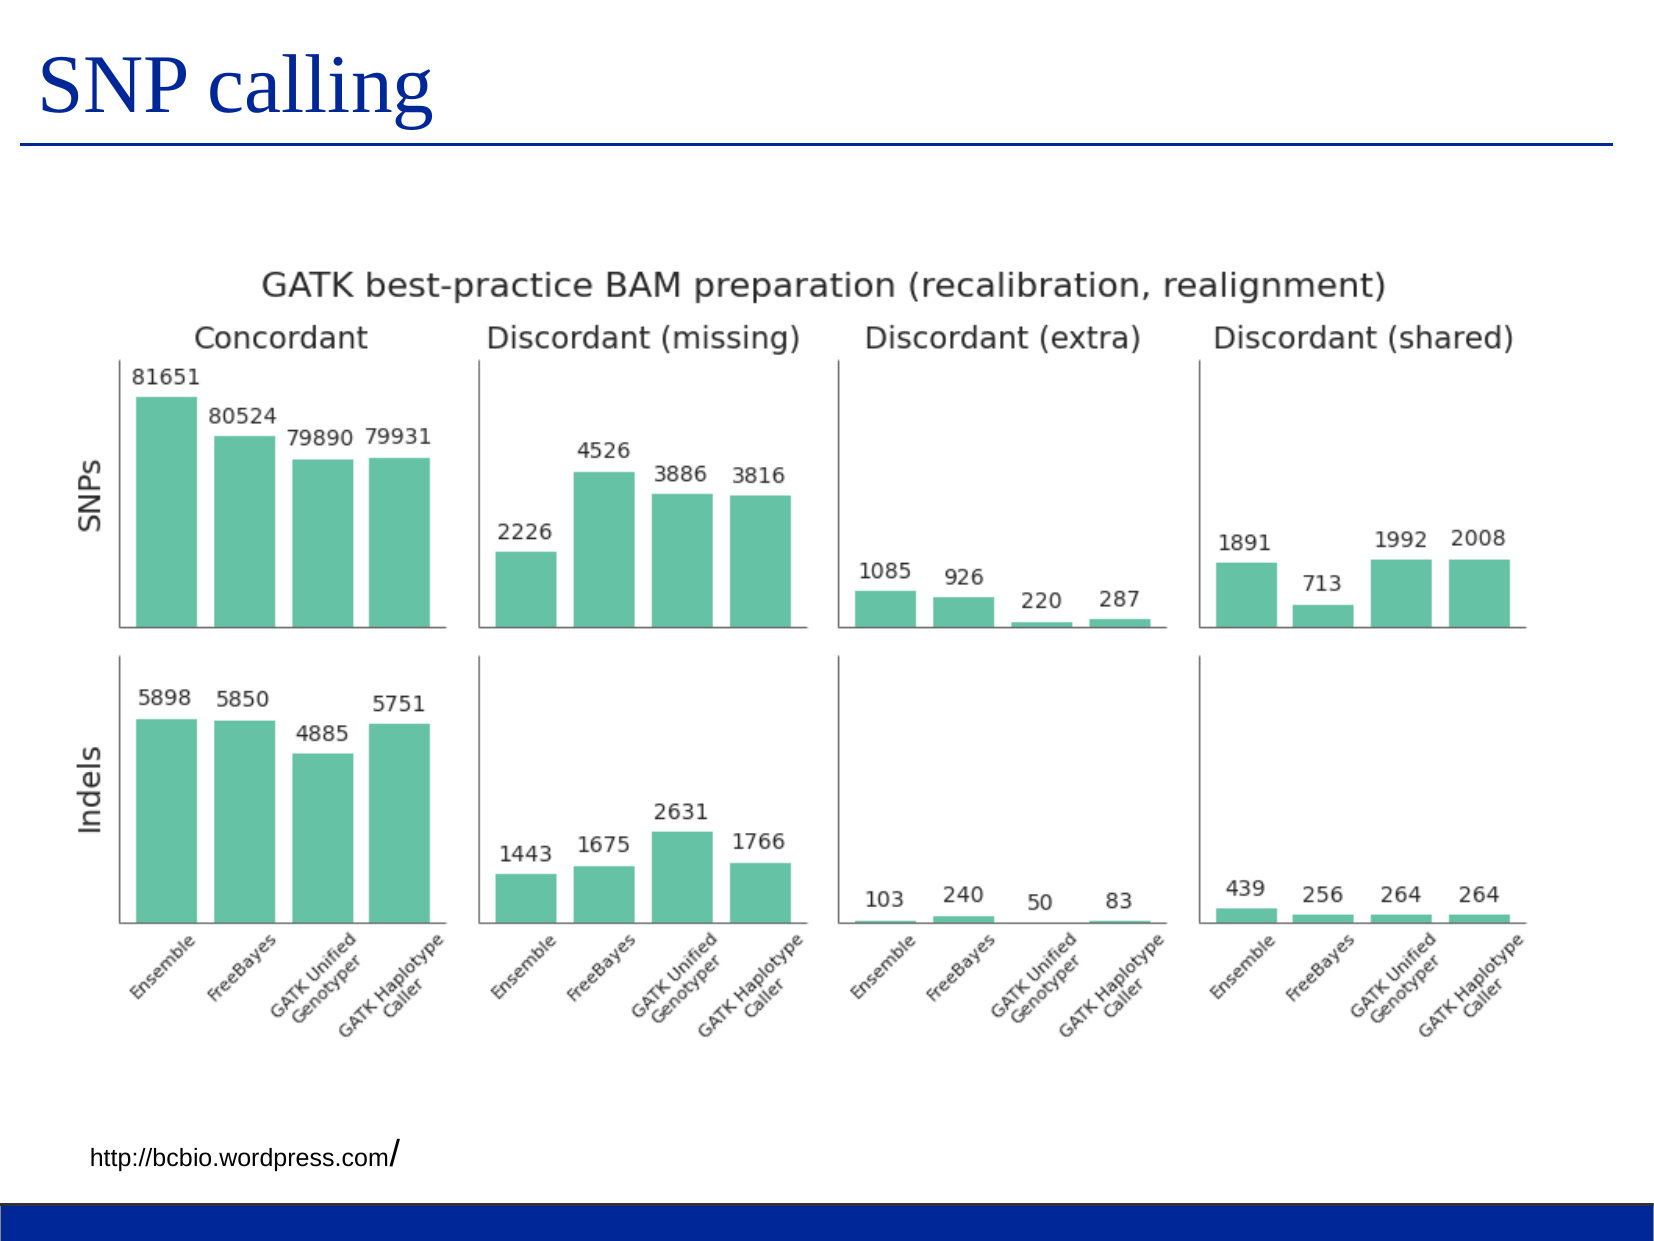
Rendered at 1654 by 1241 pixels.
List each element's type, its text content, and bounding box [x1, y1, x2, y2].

title SNP calling [37, 0, 1609, 188]
picture [41, 258, 1604, 1040]
text_box http://bcbio.wordpress.com/ [75, 1125, 415, 1182]
